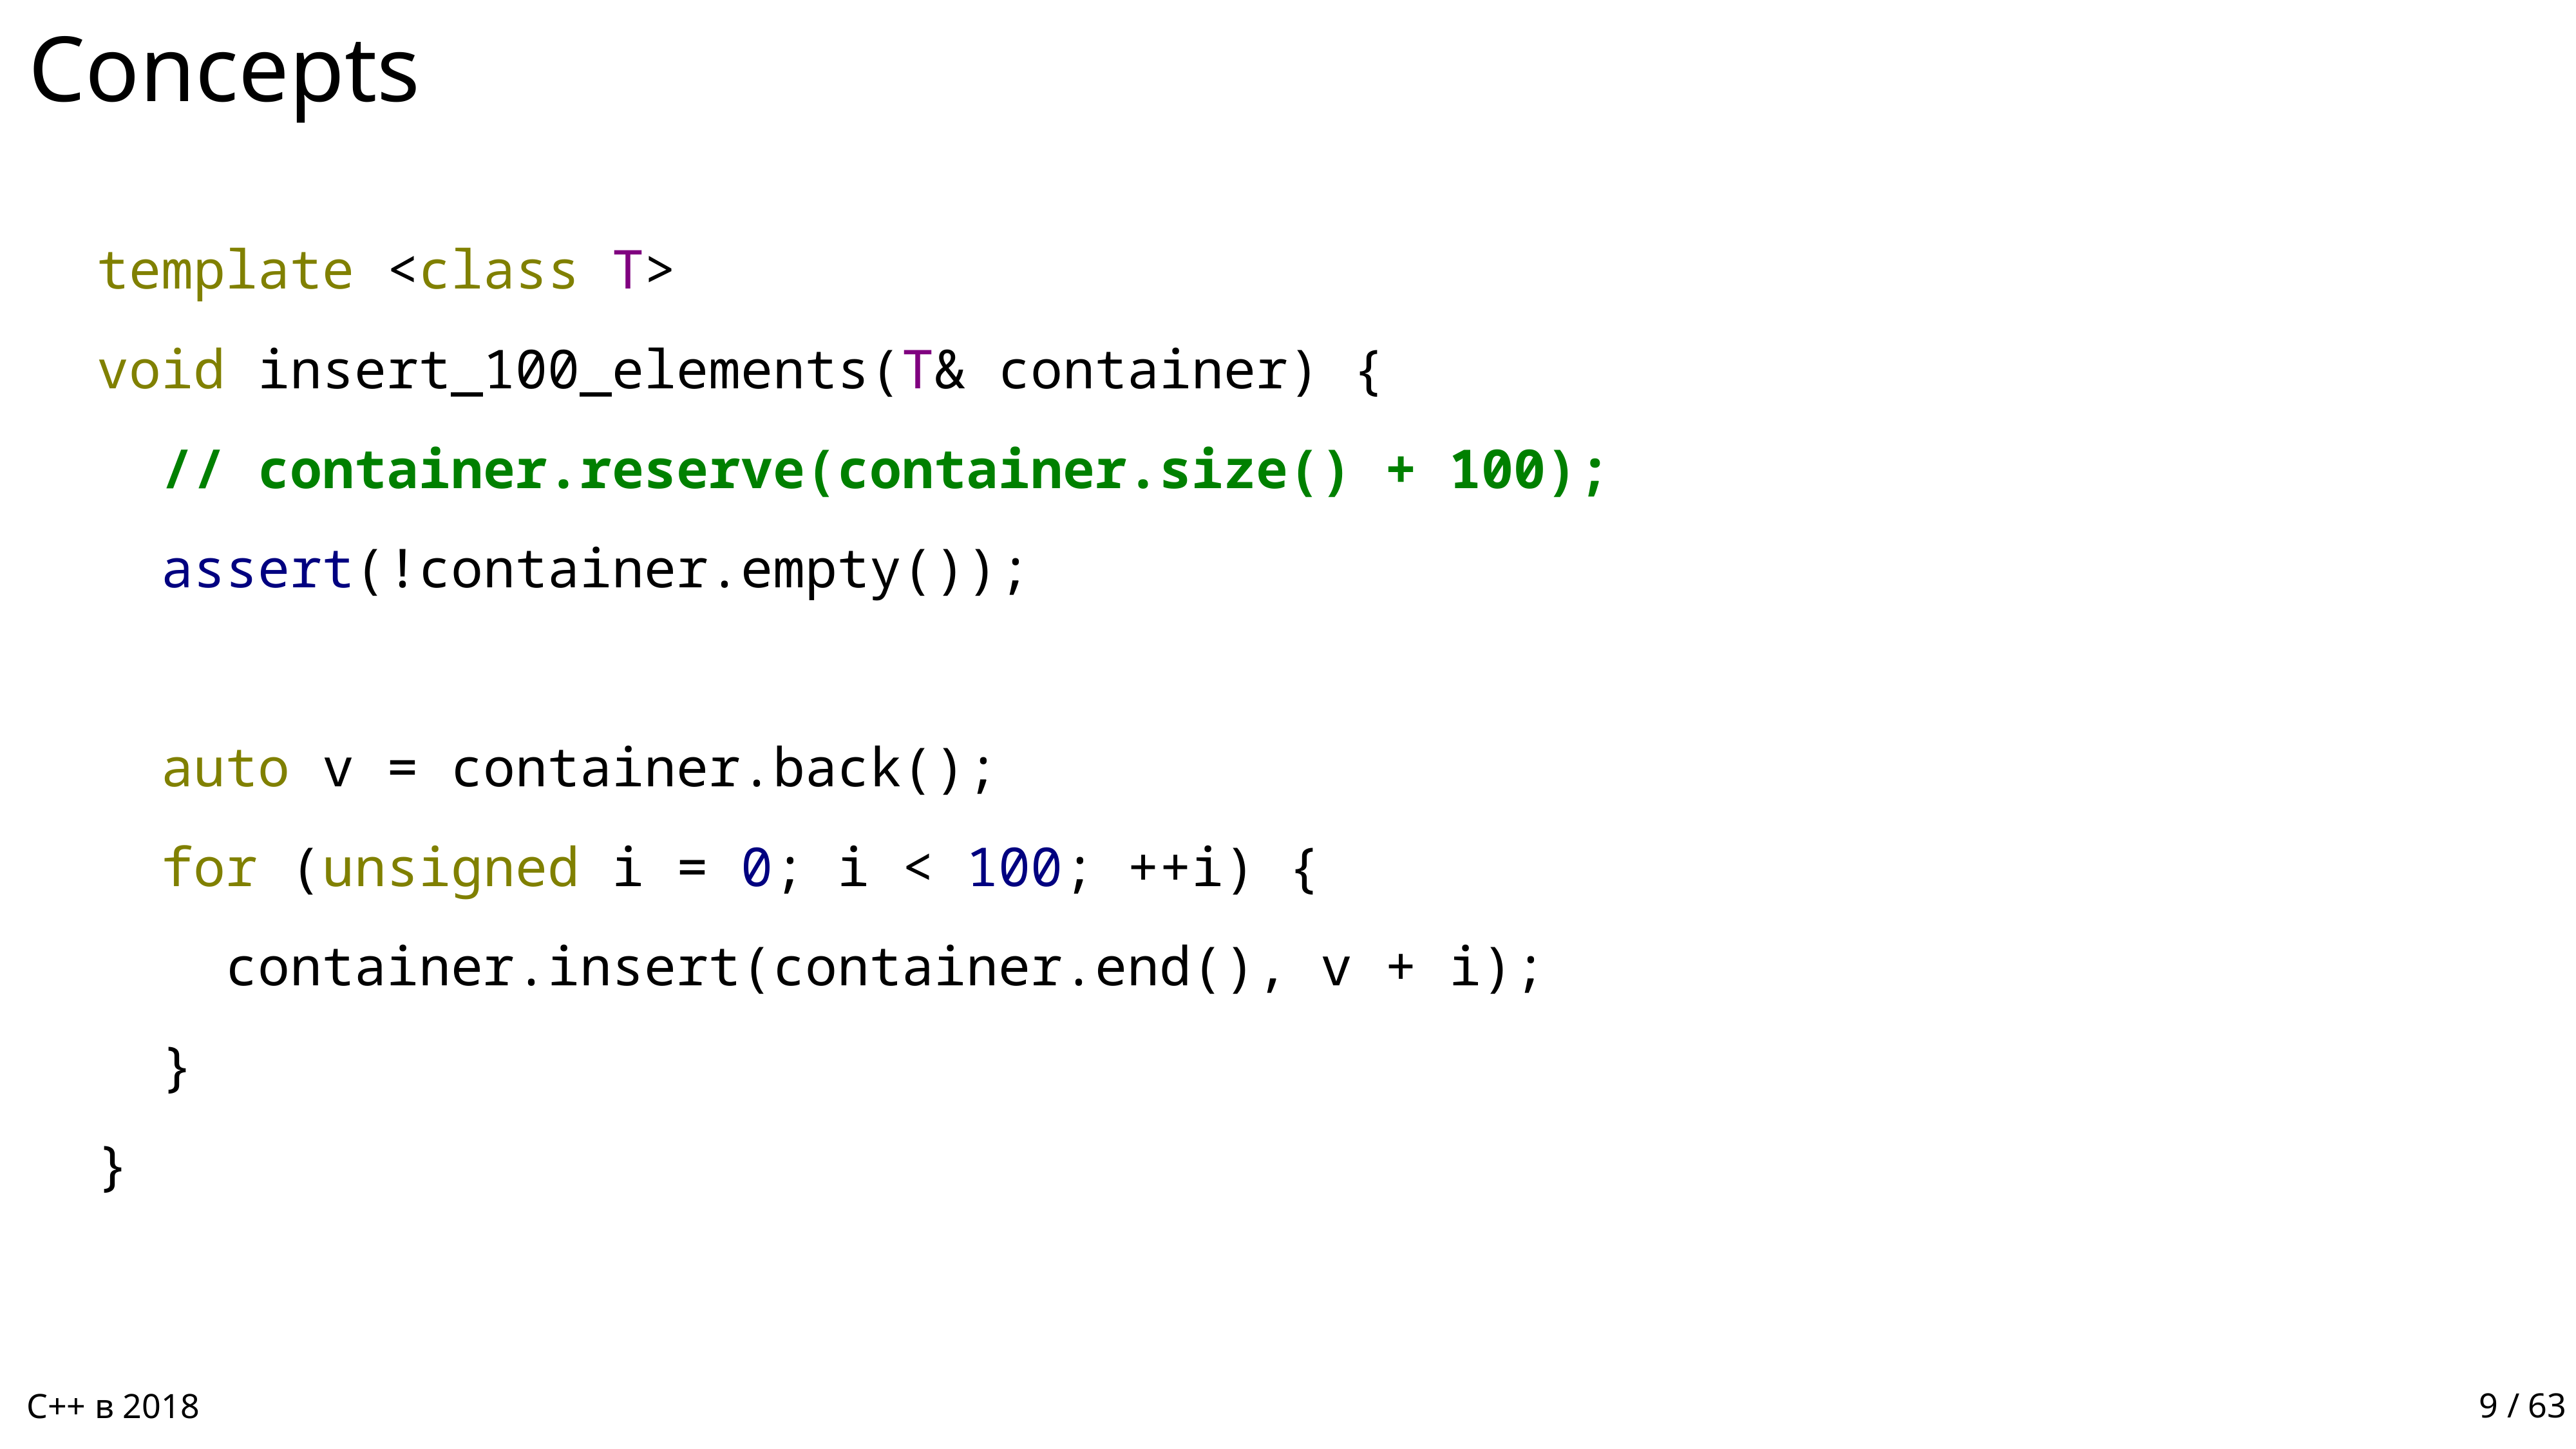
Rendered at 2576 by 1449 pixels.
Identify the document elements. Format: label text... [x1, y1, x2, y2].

list <number> / 63 [1479, 1376, 2576, 1431]
list C++ в 2018 [17, 1376, 1114, 1431]
list template <class T> void insert_100_elements(T& container) { // container.reserve(container.size() + 100); assert(!container.empty()); auto v = container.back(); for (unsigned i = 0; i < 100; ++i) { container.insert(container.end(), v + i); } } [87, 214, 2551, 1382]
title Concepts [19, 19, 2551, 155]
